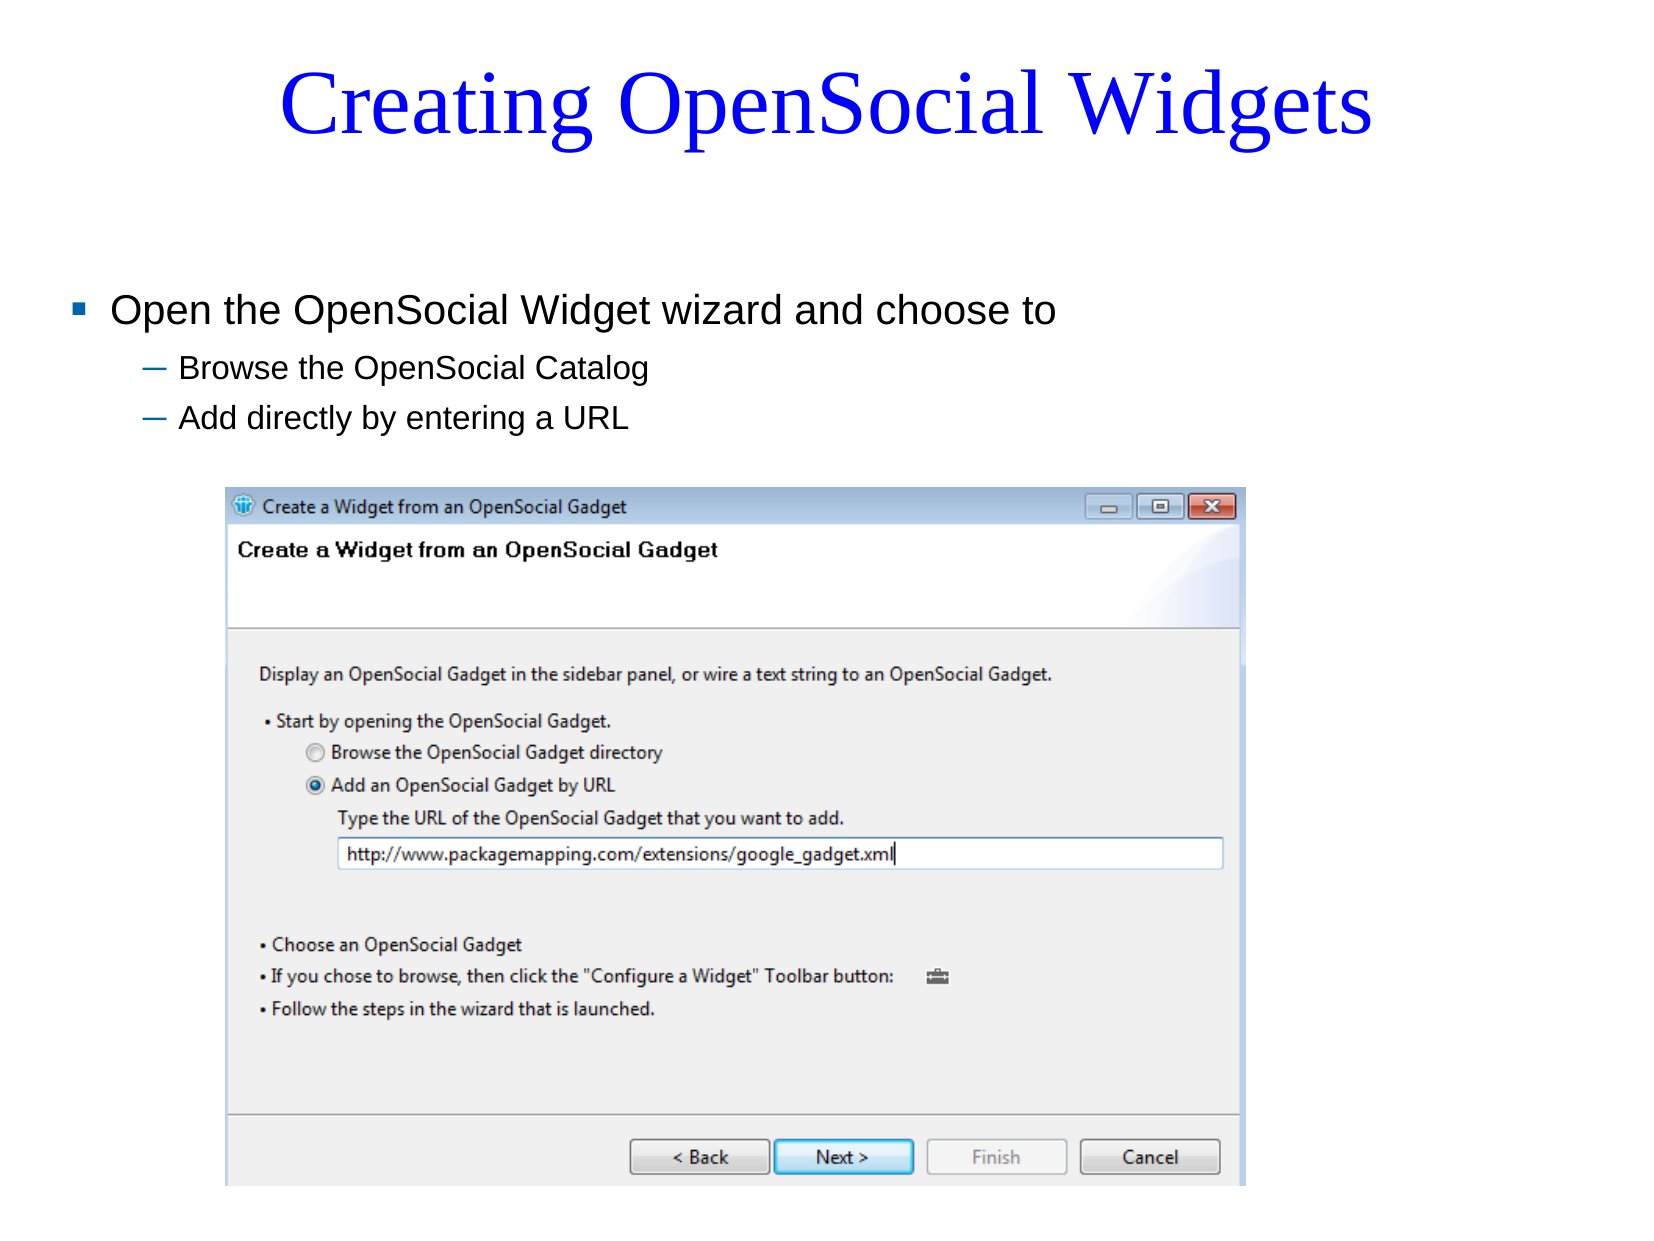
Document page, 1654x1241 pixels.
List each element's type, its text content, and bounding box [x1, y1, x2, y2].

title Creating OpenSocial Widgets [121, 21, 1534, 172]
picture [225, 487, 1246, 1186]
list Open the OpenSocial Widget wizard and choose to Browse the OpenSocial Catalog Add directly by entering a URL [54, 288, 1605, 1108]
